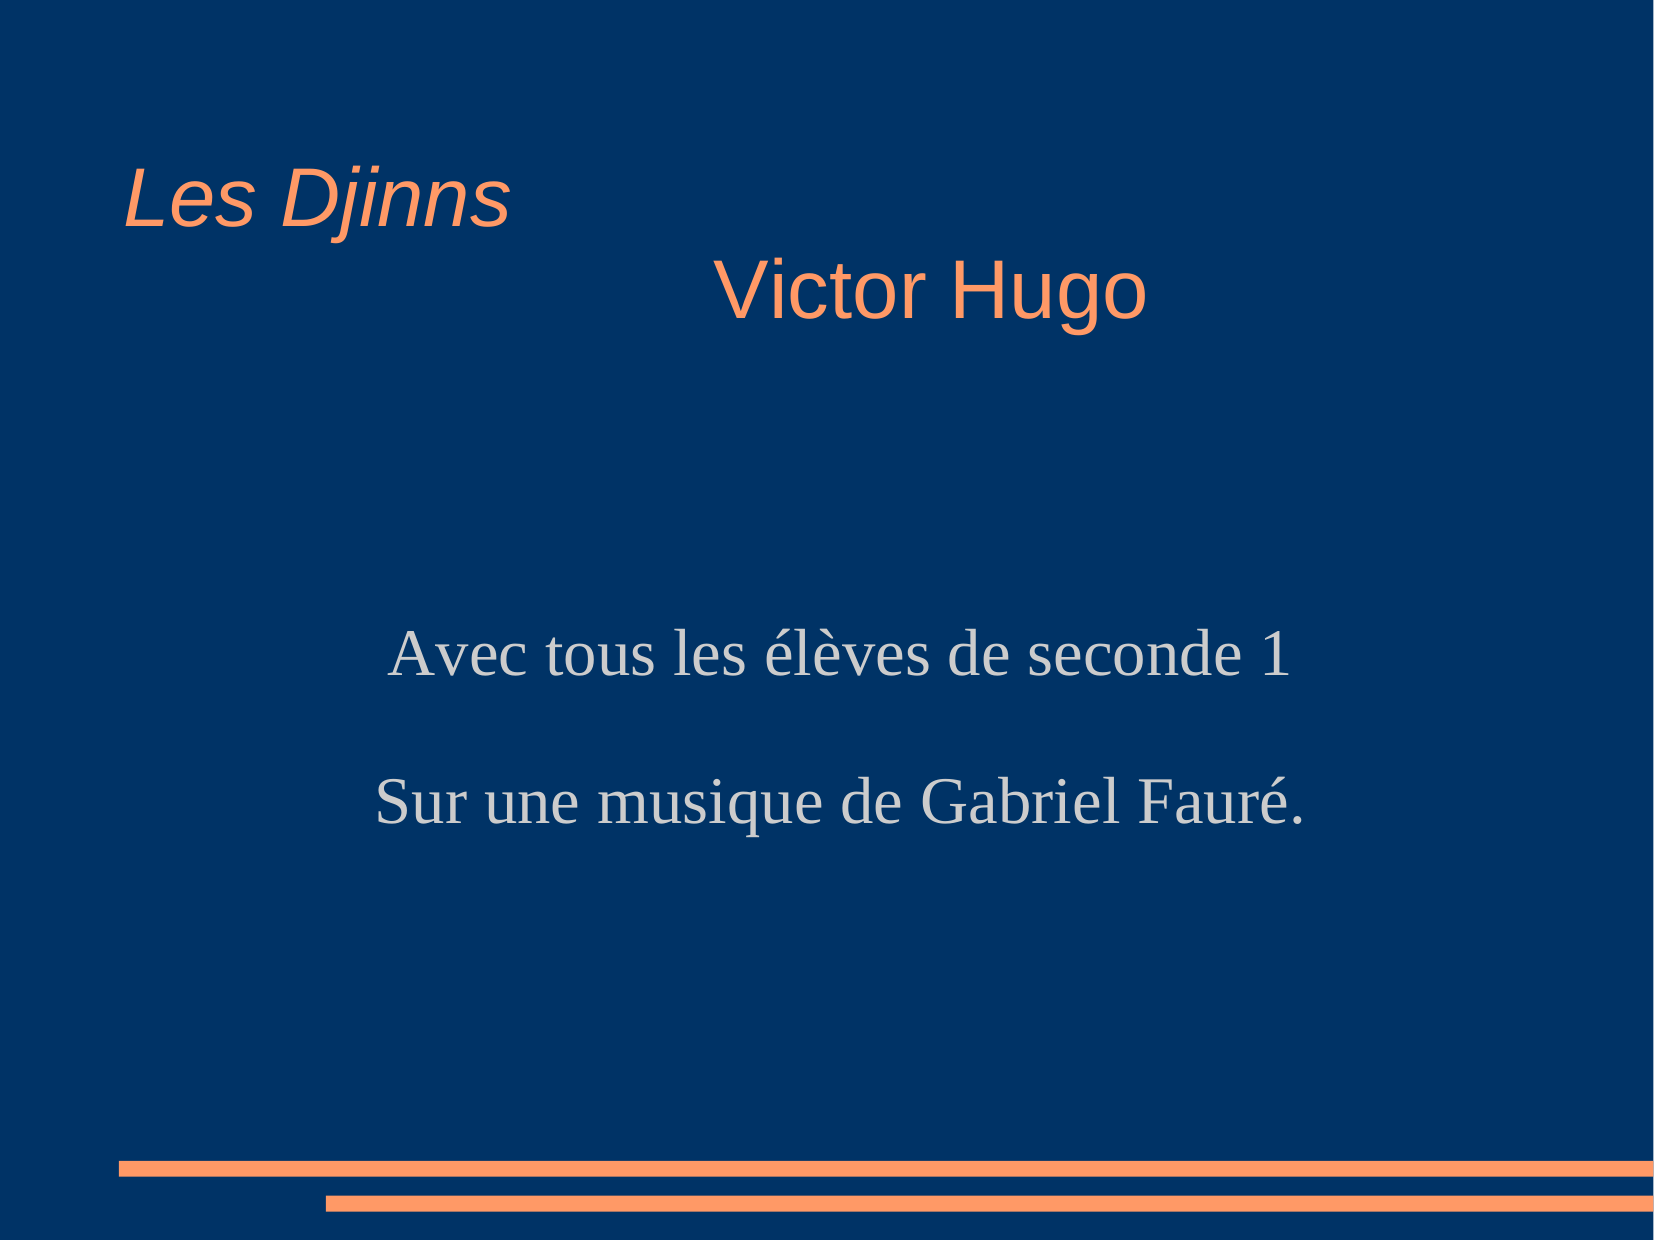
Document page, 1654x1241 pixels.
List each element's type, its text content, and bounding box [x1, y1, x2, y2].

subtitle Avec tous les élèves de seconde 1 Sur une musique de Gabriel Fauré. [121, 322, 1561, 1132]
title Les Djinns Victor Hugo [123, 147, 1536, 322]
